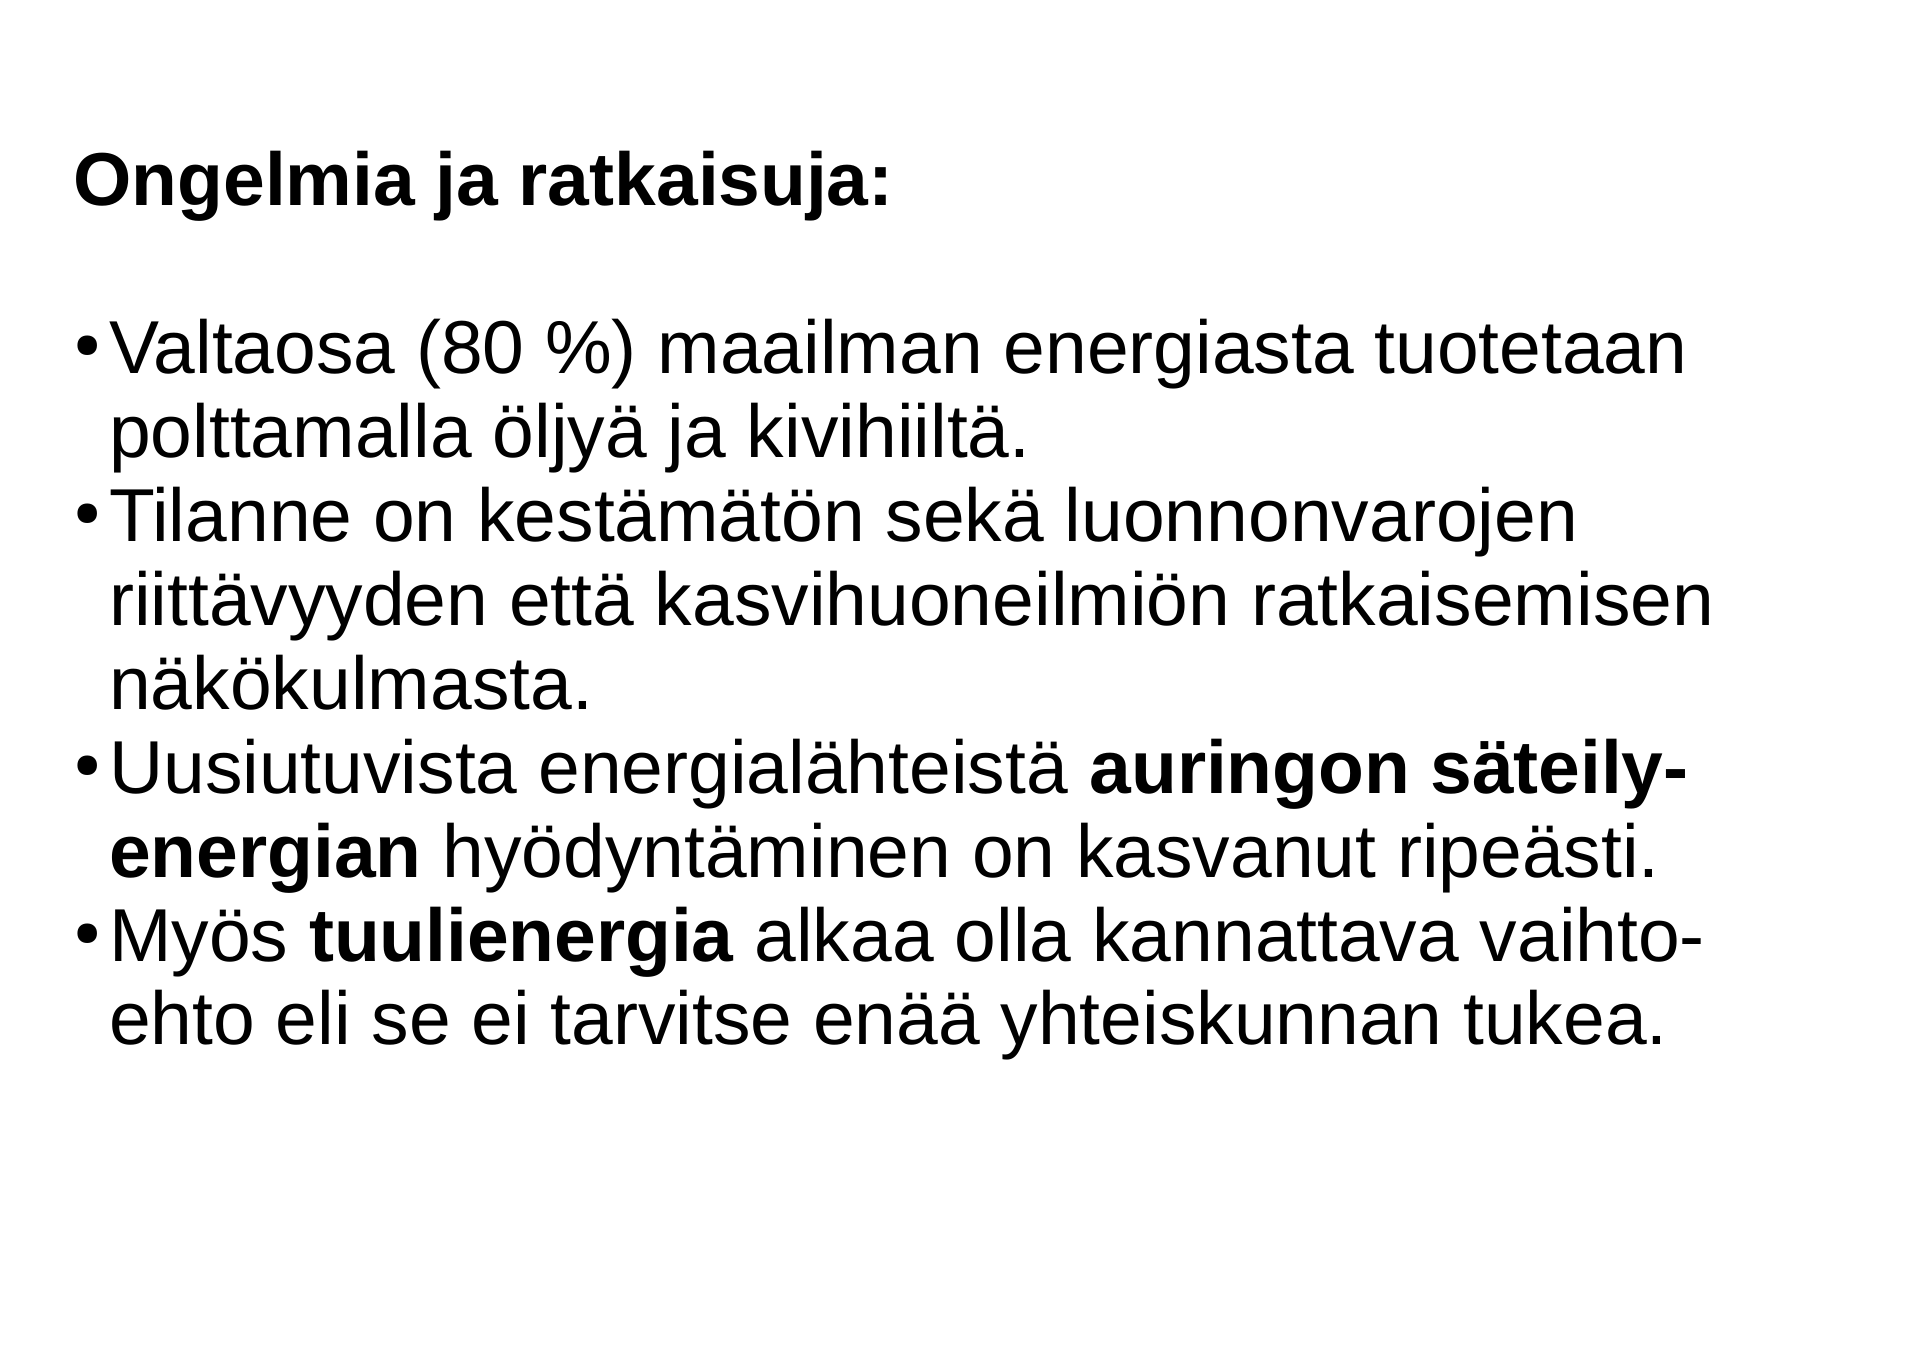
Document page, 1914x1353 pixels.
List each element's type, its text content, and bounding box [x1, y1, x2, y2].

text_box Ongelmia ja ratkaisuja: Valtaosa (80 %) maailman energiasta tuotetaan polttamalla öljyä ja kivihiiltä. Tilanne on kestämätön sekä luonnonvarojen riittävyyden että kasvihuoneilmiön ratkaisemisen näkökulmasta. Uusiutuvista energialähteistä auringon säteily-energian hyödyntäminen on kasvanut ripeästi. Myös tuulienergia alkaa olla kannattava vaihto-ehto eli se ei tarvitse enää yhteiskunnan tukea. [59, 129, 1749, 1237]
